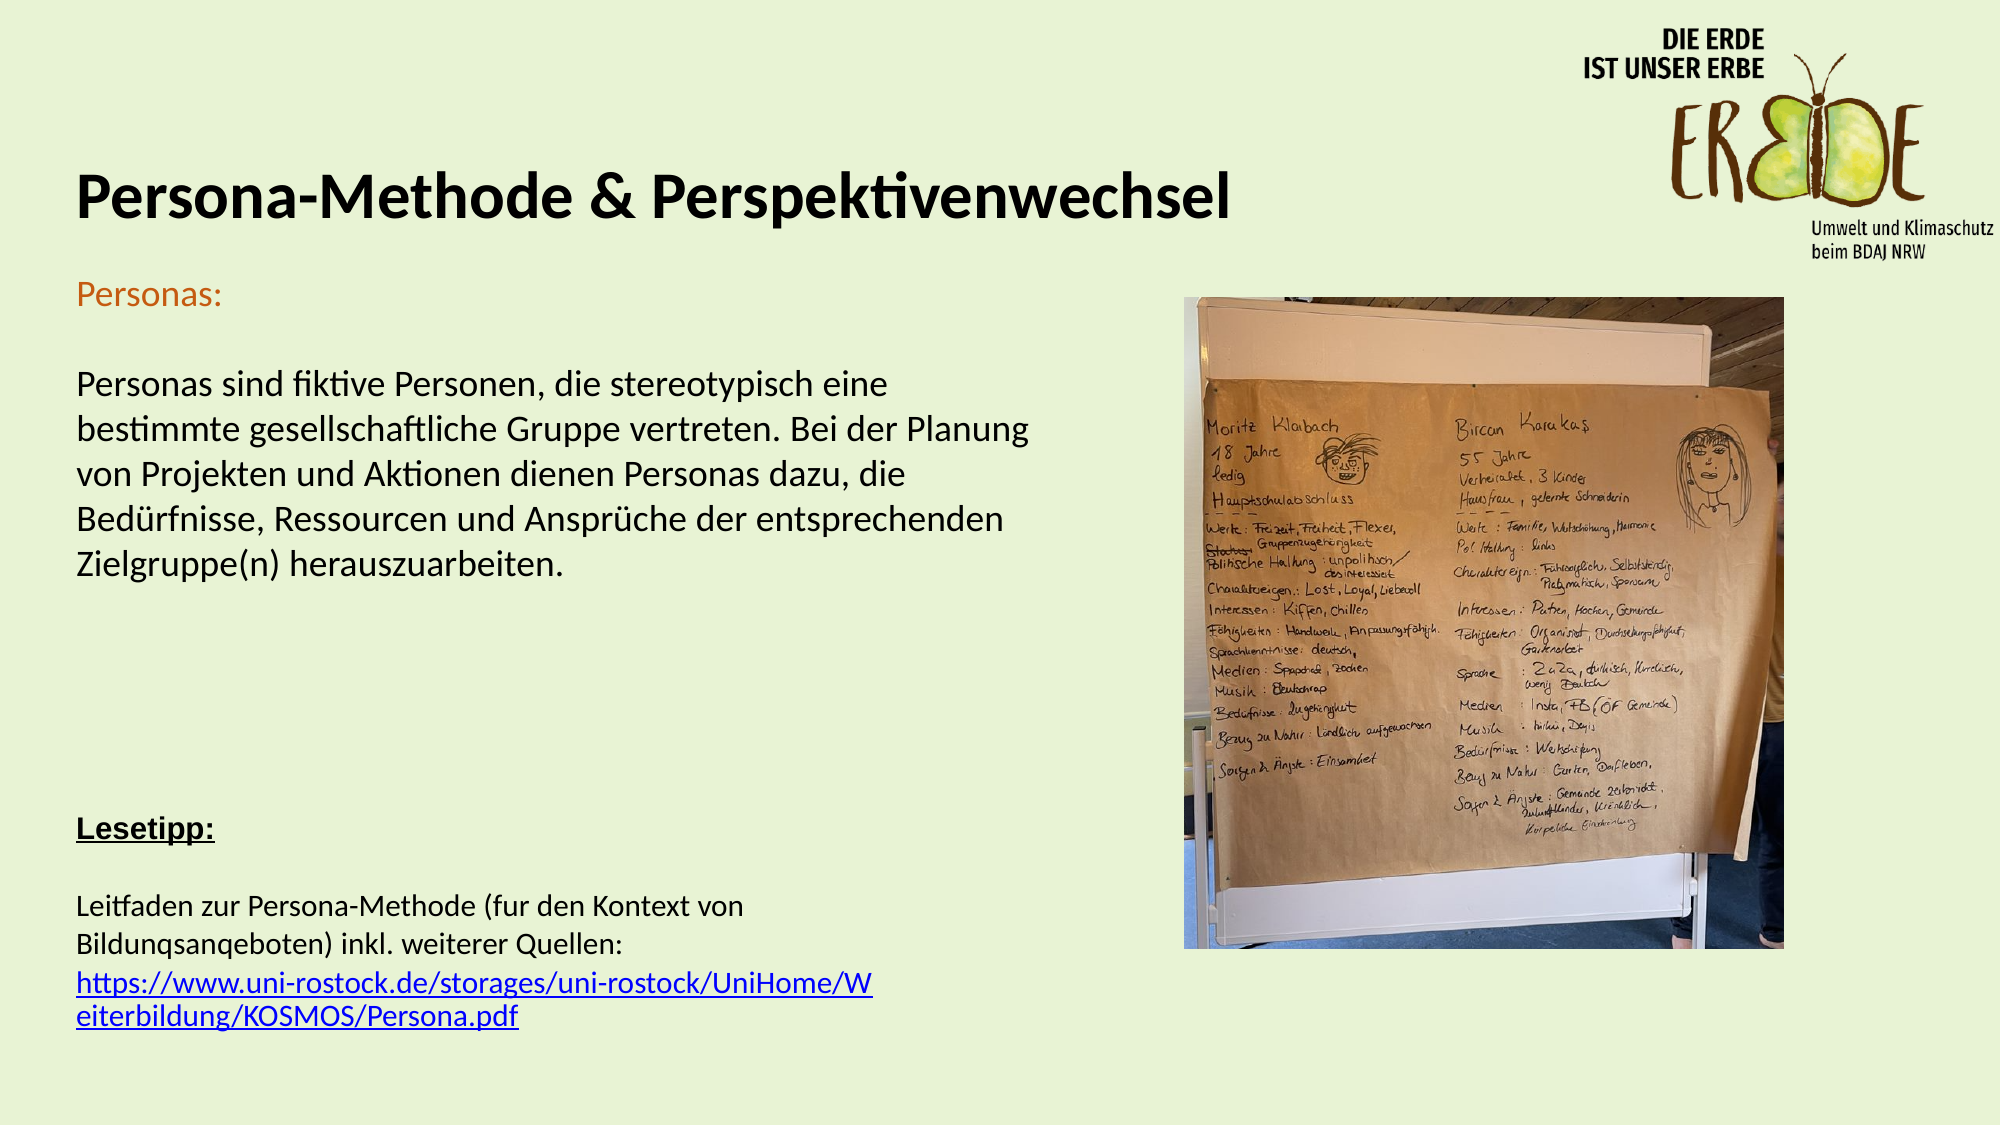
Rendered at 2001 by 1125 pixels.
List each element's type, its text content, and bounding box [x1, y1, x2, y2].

text_box Personas: Personas sind fiktive Personen, die stereotypisch eine bestimmte gesellschaftliche Gruppe vertreten. Bei der Planung von Projekten und Aktionen dienen Personas dazu, die Bedürfnisse, Ressourcen und Ansprüche der entsprechenden Zielgruppe(n) herauszuarbeiten. [61, 261, 1068, 595]
picture [1184, 297, 1784, 949]
text_box Persona-Methode & Perspektivenwechsel [76, 152, 891, 201]
text_box Lesetipp: Leitfaden zur Persona-Methode (fur den Kontext von Bildunqsanqeboten) inkl. weiterer Quellen: https://www.uni-rostock.de/storages/uni-rostock/UniHome/Weiterbildung/KOSMOS/Persona.pdf [76, 807, 875, 1068]
